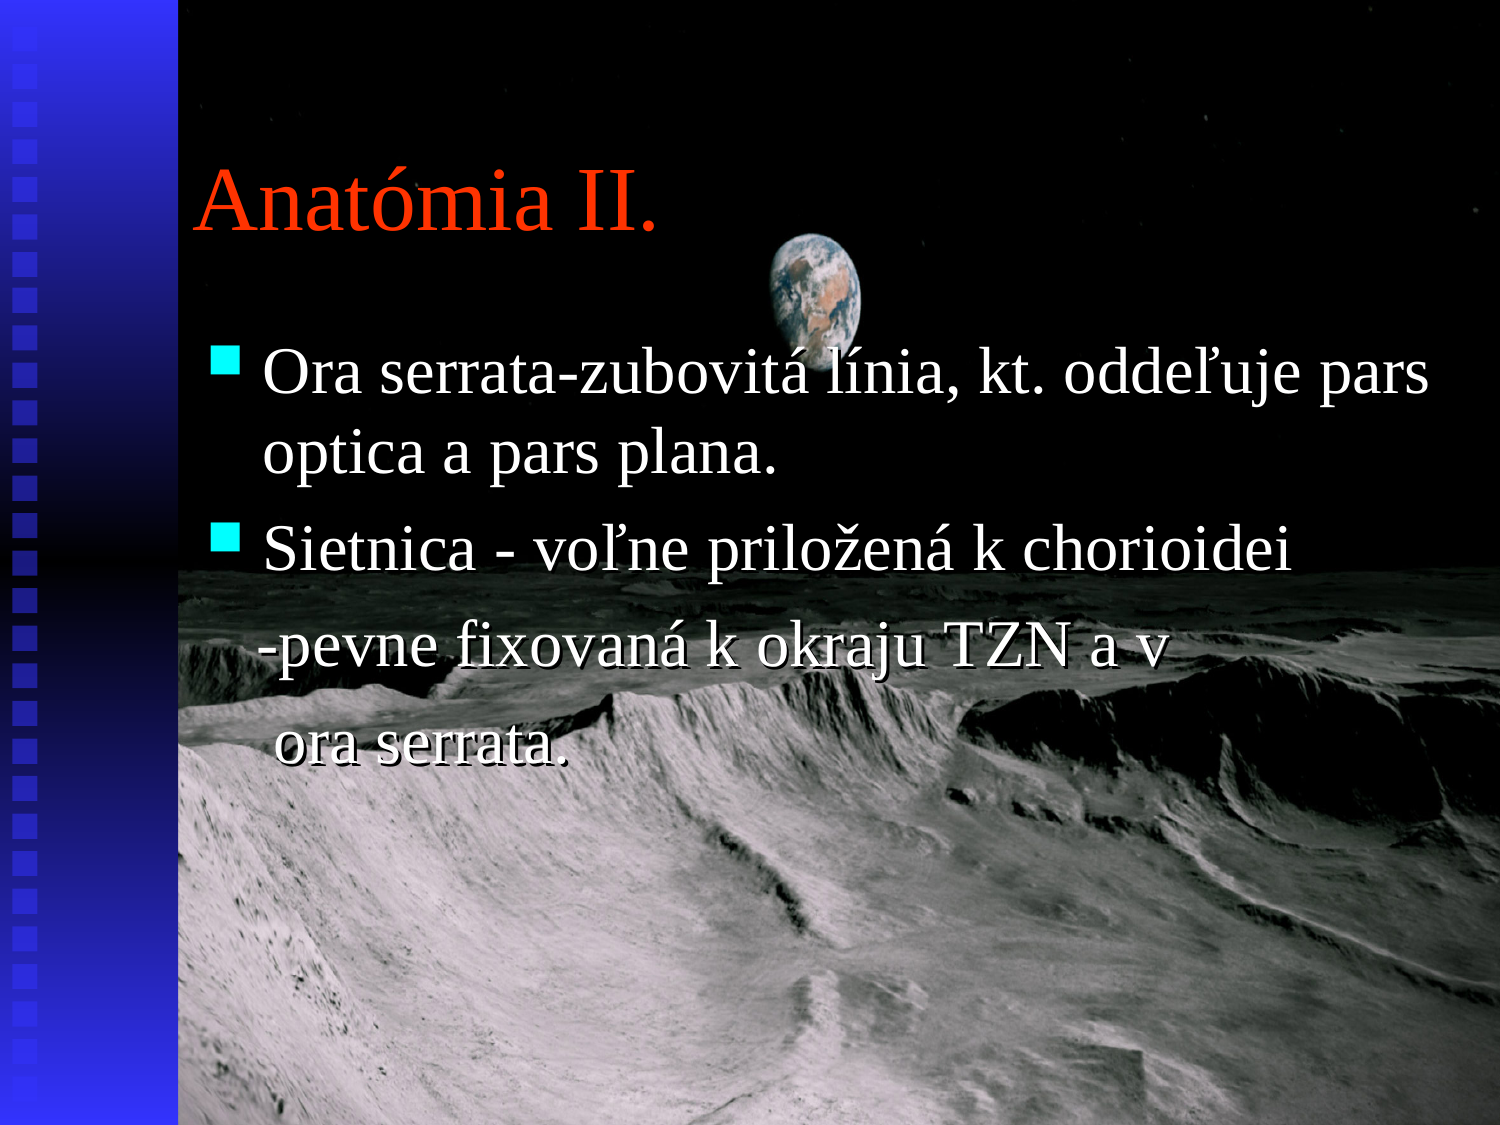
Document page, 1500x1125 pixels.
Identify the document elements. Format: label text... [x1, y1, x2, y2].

title Anatómia II. [177, 99, 1453, 288]
list Ora serrata-zubovitá línia, kt. oddeľuje pars optica a pars plana. Sietnica - voľne priložená k chorioidei -pevne fixovaná k okraju TZN a v ora serrata. [191, 319, 1467, 995]
picture [0, 0, 1500, 1125]
